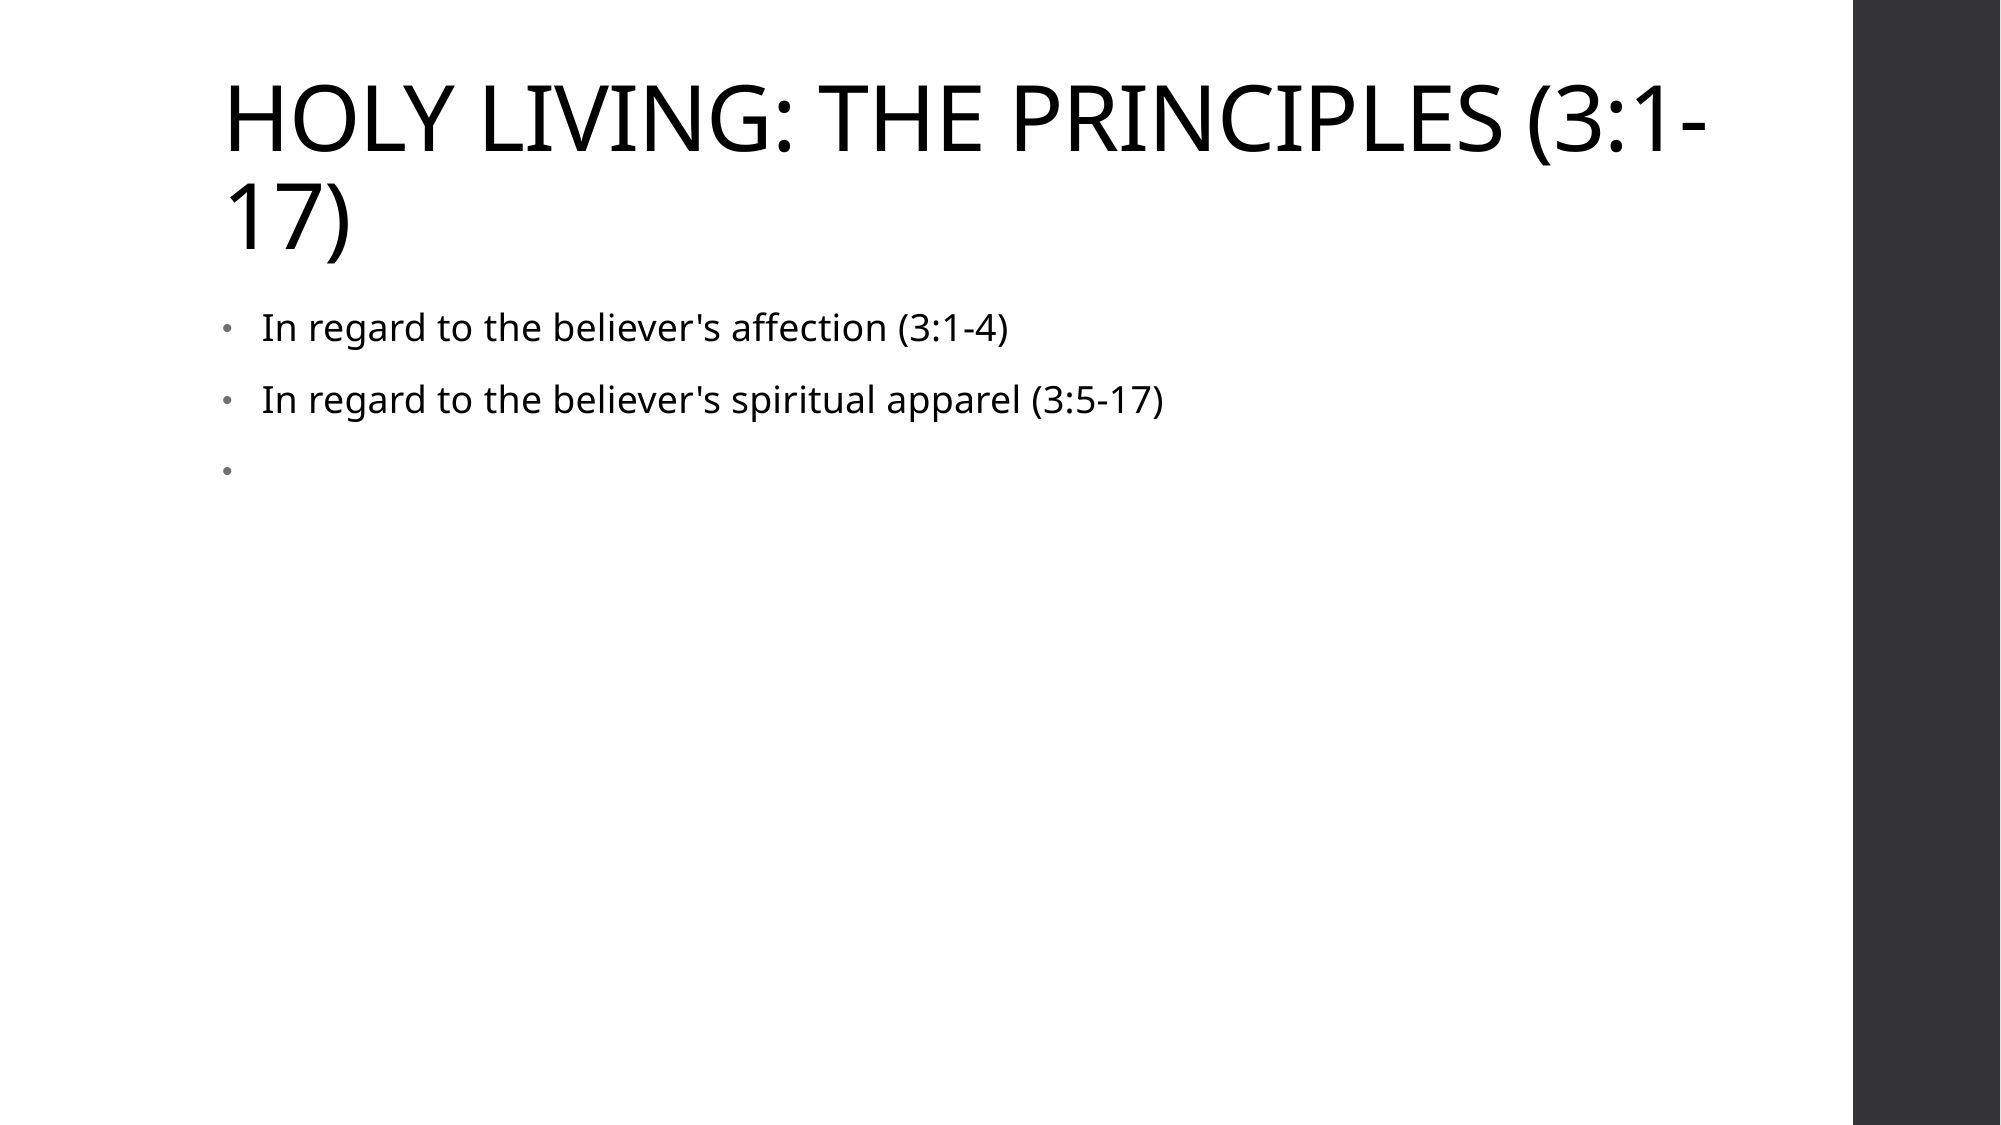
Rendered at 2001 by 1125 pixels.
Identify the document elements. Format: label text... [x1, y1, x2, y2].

list In regard to the believer's affection (3:1-4) In regard to the believer's spiritual apparel (3:5-17) [206, 299, 1617, 1014]
title HOLY LIVING: THE PRINCIPLES (3:1-17) [206, 60, 1797, 278]
